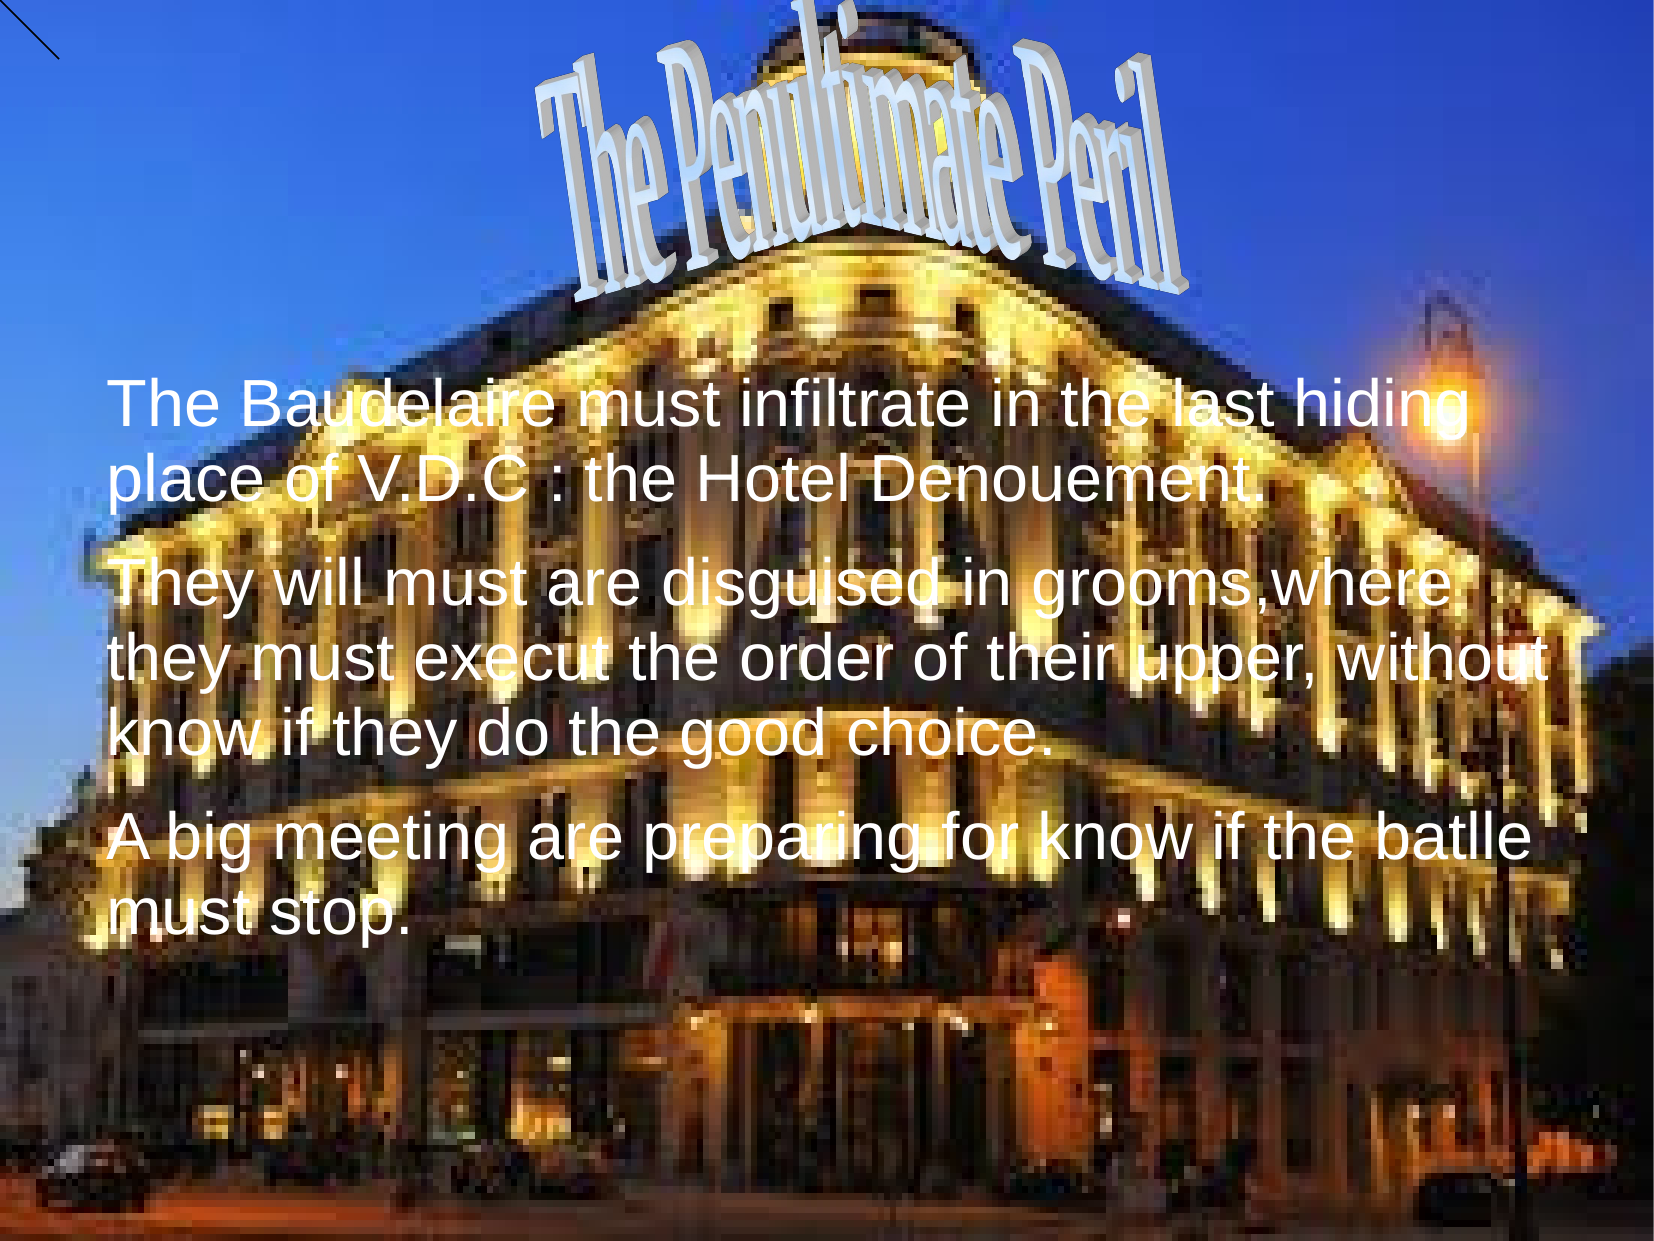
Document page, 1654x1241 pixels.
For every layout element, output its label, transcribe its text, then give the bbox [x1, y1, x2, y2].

picture [996, 126, 1002, 157]
picture [684, 68, 698, 153]
picture [844, 80, 865, 202]
picture [888, 100, 907, 213]
picture [950, 168, 956, 211]
picture [974, 107, 980, 141]
list The Baudelaire must infiltrate in the last hiding place of V.D.C : the Hotel Denouement. They will must are disguised in grooms,where they must execut the order of their upper, without know if they do the good choice. A big meeting are preparing for know if the batlle must stop. [106, 366, 1595, 1189]
picture [727, 127, 734, 161]
picture [733, 173, 755, 234]
picture [790, 93, 809, 212]
picture [910, 105, 929, 218]
picture [0, 0, 1654, 1241]
picture [757, 113, 776, 231]
picture [933, 111, 948, 155]
